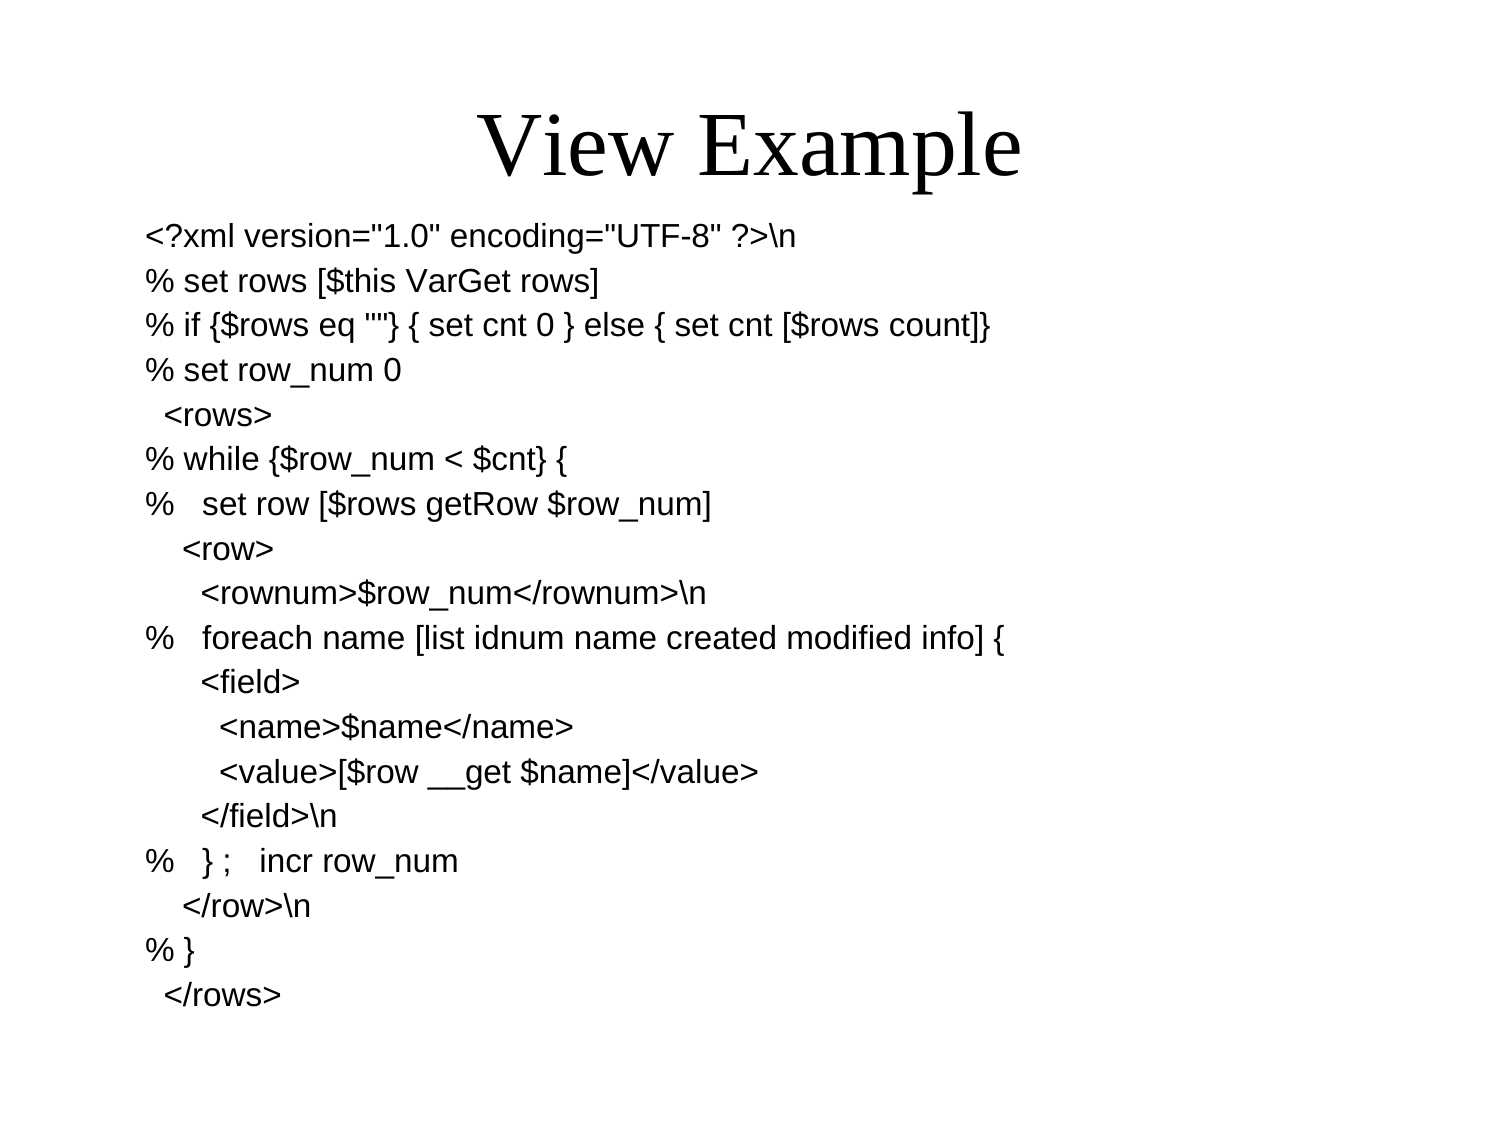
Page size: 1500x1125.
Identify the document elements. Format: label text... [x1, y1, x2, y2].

text_box View Example‏ [75, 45, 1426, 206]
text_box <?xml version="1.0" encoding="UTF-8" ?>\n % set rows [$this VarGet rows] % if {$rows eq ""} { set cnt 0 } else { set cnt [$rows count]} % set row_num 0 <rows> % while {$row_num < $cnt} { % set row [$rows getRow $row_num] <row> <rownum>$row_num</rownum>\n % foreach name [list idnum name created modified info] { <field> <name>$name</name> <value>[$row __get $name]</value> </field>\n % } ; incr row_num </row>\n % } </rows> [75, 206, 1426, 1034]
